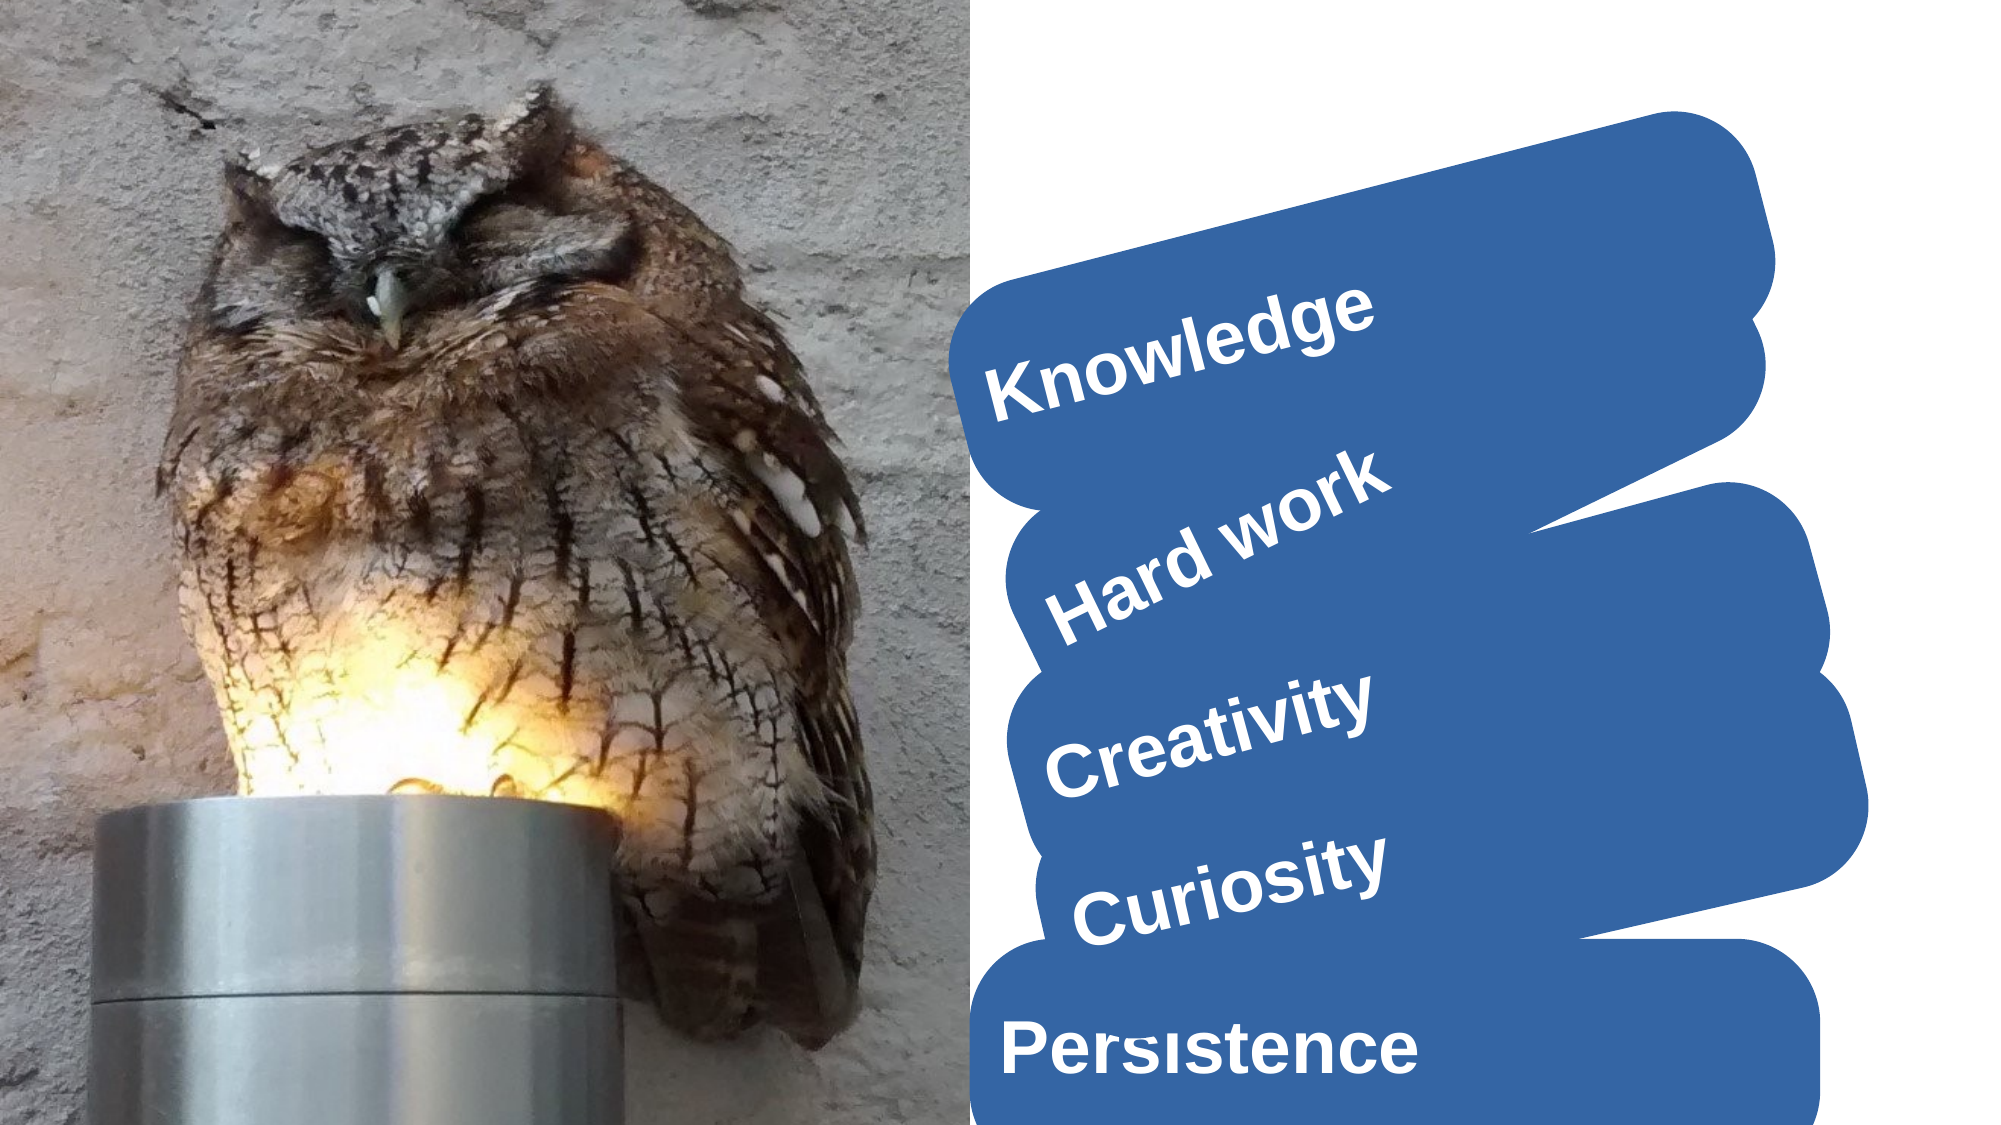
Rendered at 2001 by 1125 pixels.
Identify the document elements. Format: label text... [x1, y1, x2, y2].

text_box Persistence [969, 938, 1821, 1125]
text_box Hard work [977, 331, 1794, 752]
text_box Knowledge [930, 93, 1794, 530]
picture [0, 0, 970, 1125]
text_box Creativity [987, 463, 1850, 823]
text_box Curiosity [1018, 638, 1886, 1056]
